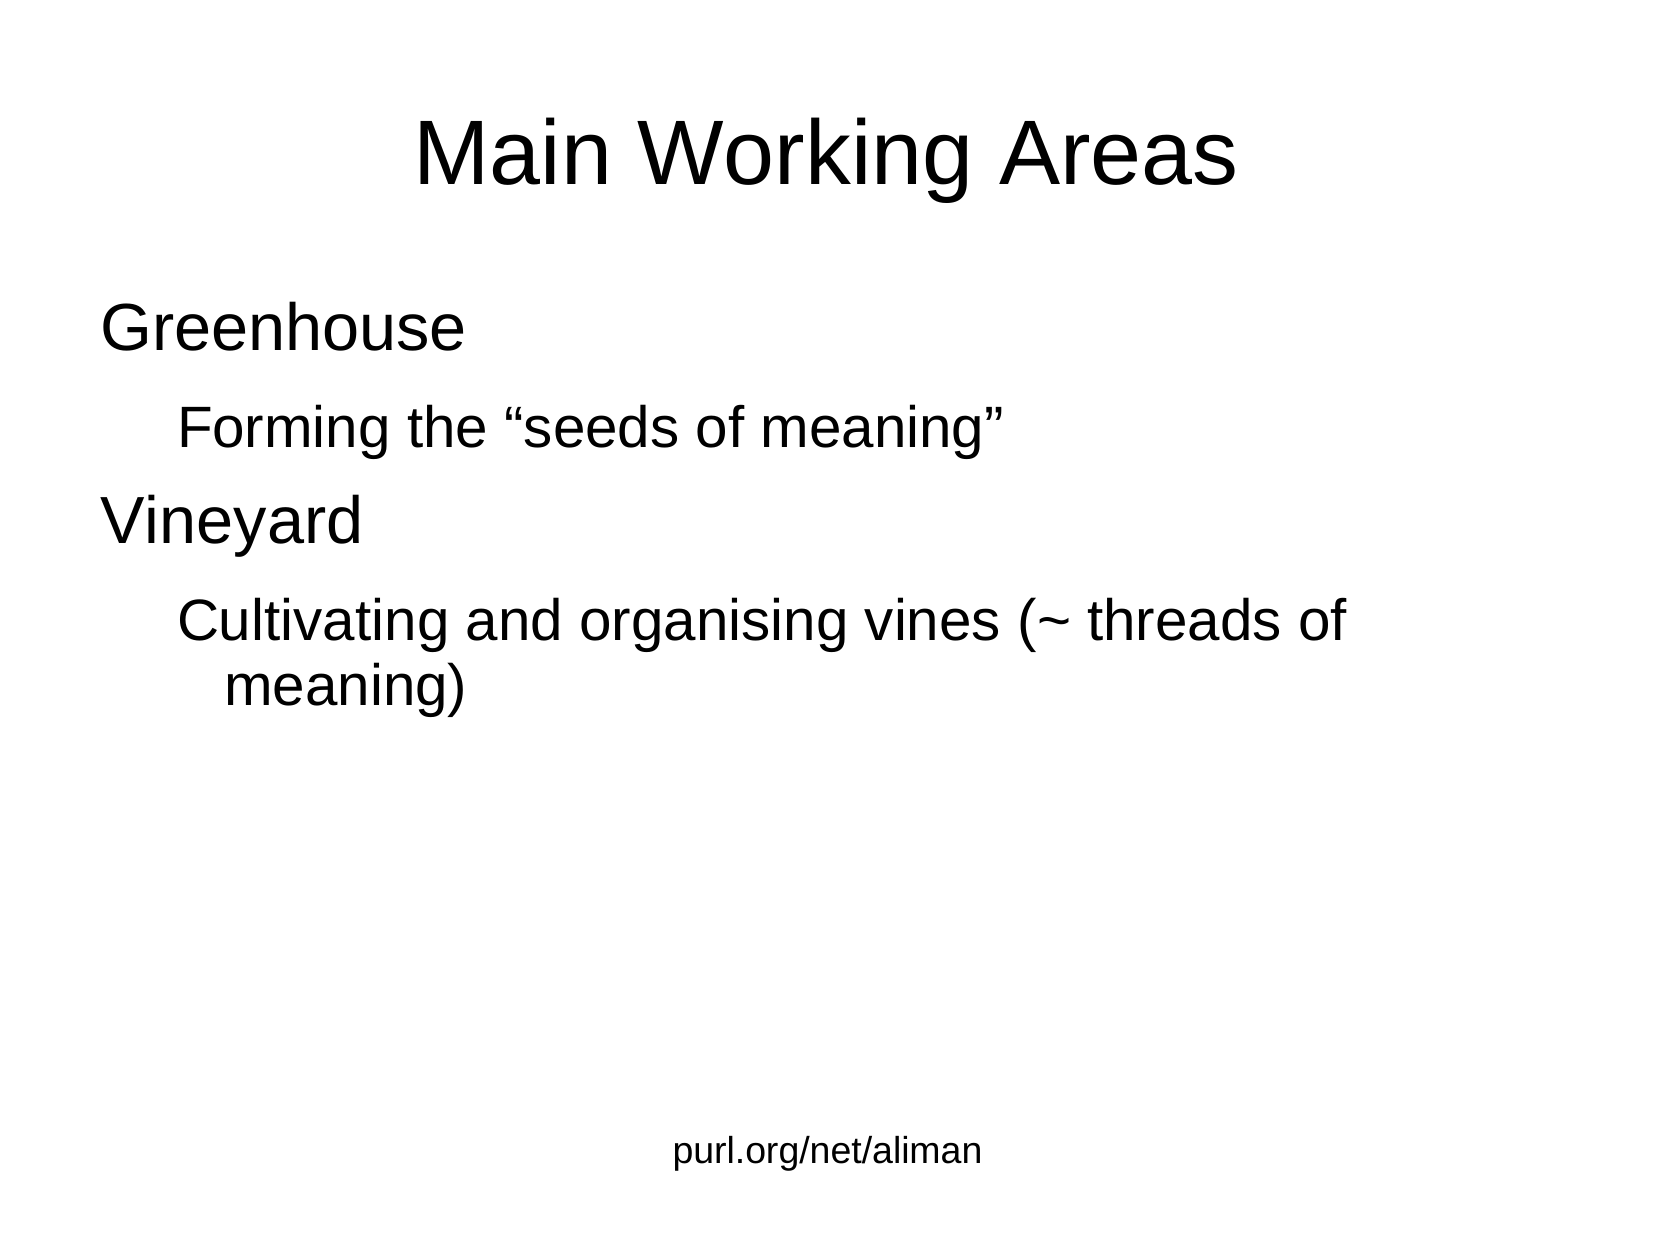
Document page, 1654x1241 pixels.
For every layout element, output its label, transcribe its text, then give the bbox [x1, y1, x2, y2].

list Greenhouse Forming the “seeds of meaning” Vineyard Cultivating and organising vines (~ threads of meaning) [82, 290, 1571, 1094]
title Main Working Areas [82, 56, 1571, 250]
